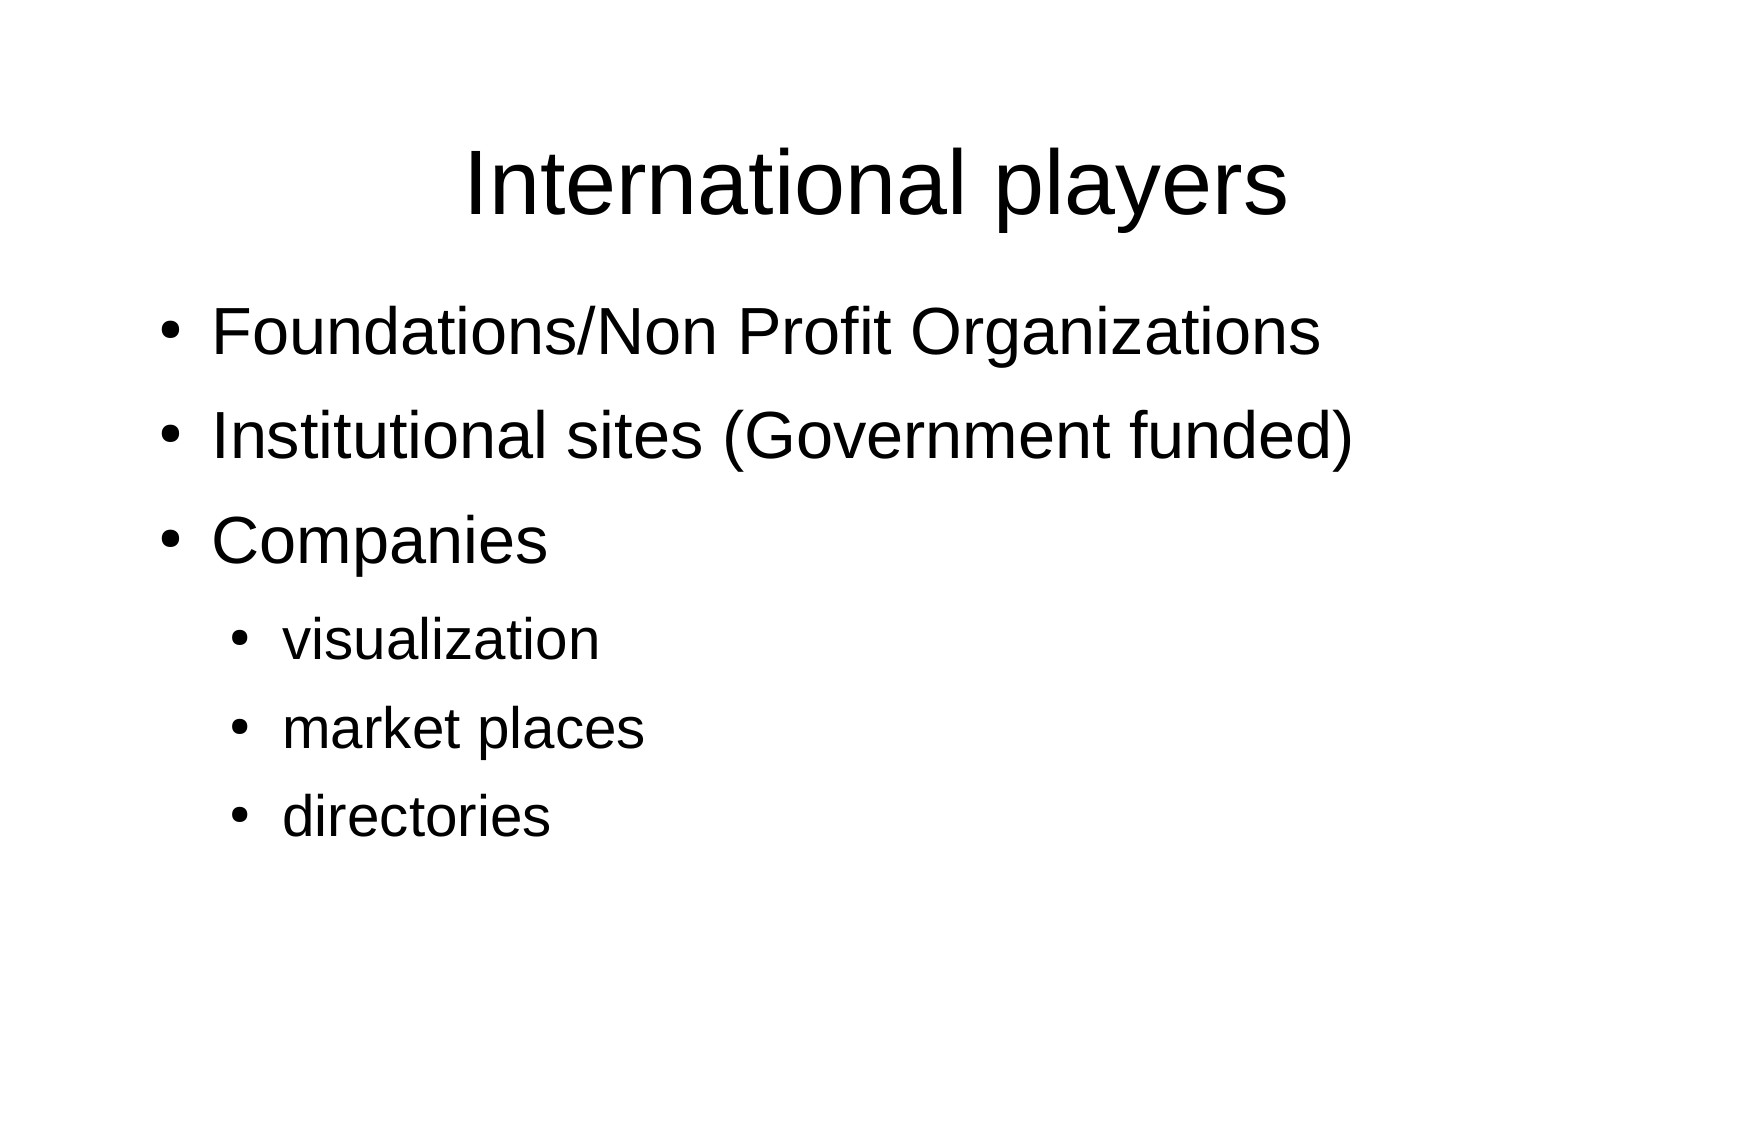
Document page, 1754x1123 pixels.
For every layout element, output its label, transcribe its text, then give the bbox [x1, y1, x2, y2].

title International players [140, 99, 1614, 267]
list Foundations/Non Profit Organizations Institutional sites (Government funded) Companies visualization market places directories [140, 293, 1614, 957]
